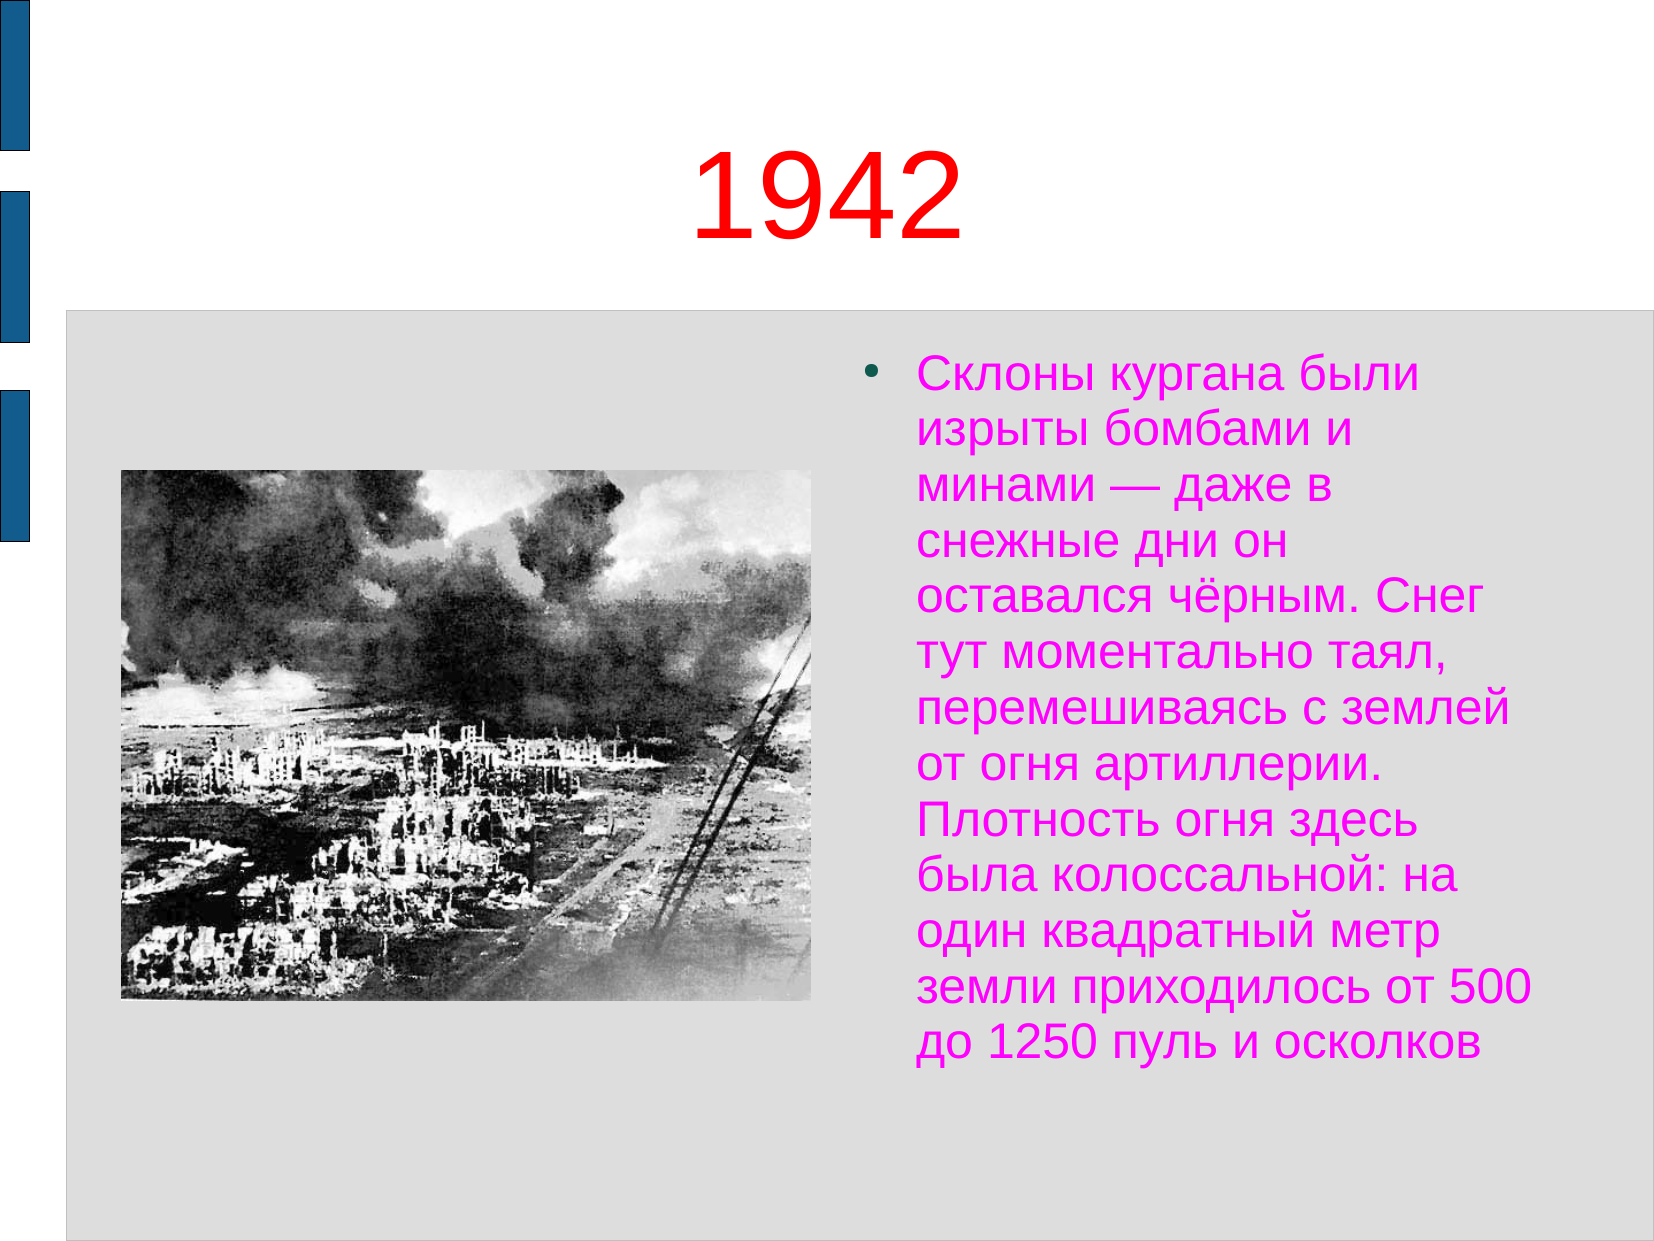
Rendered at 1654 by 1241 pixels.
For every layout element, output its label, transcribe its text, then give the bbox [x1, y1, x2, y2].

list Склоны кургана были изрыты бомбами и минами — даже в снежные дни он оставался чёрным. Снег тут моментально таял, перемешиваясь с землей от огня артиллерии. Плотность огня здесь была колоссальной: на один квадратный метр земли приходилось от 500 до 1250 пуль и осколков [845, 344, 1535, 1112]
title 1942 [121, 98, 1534, 291]
picture [121, 470, 811, 1001]
